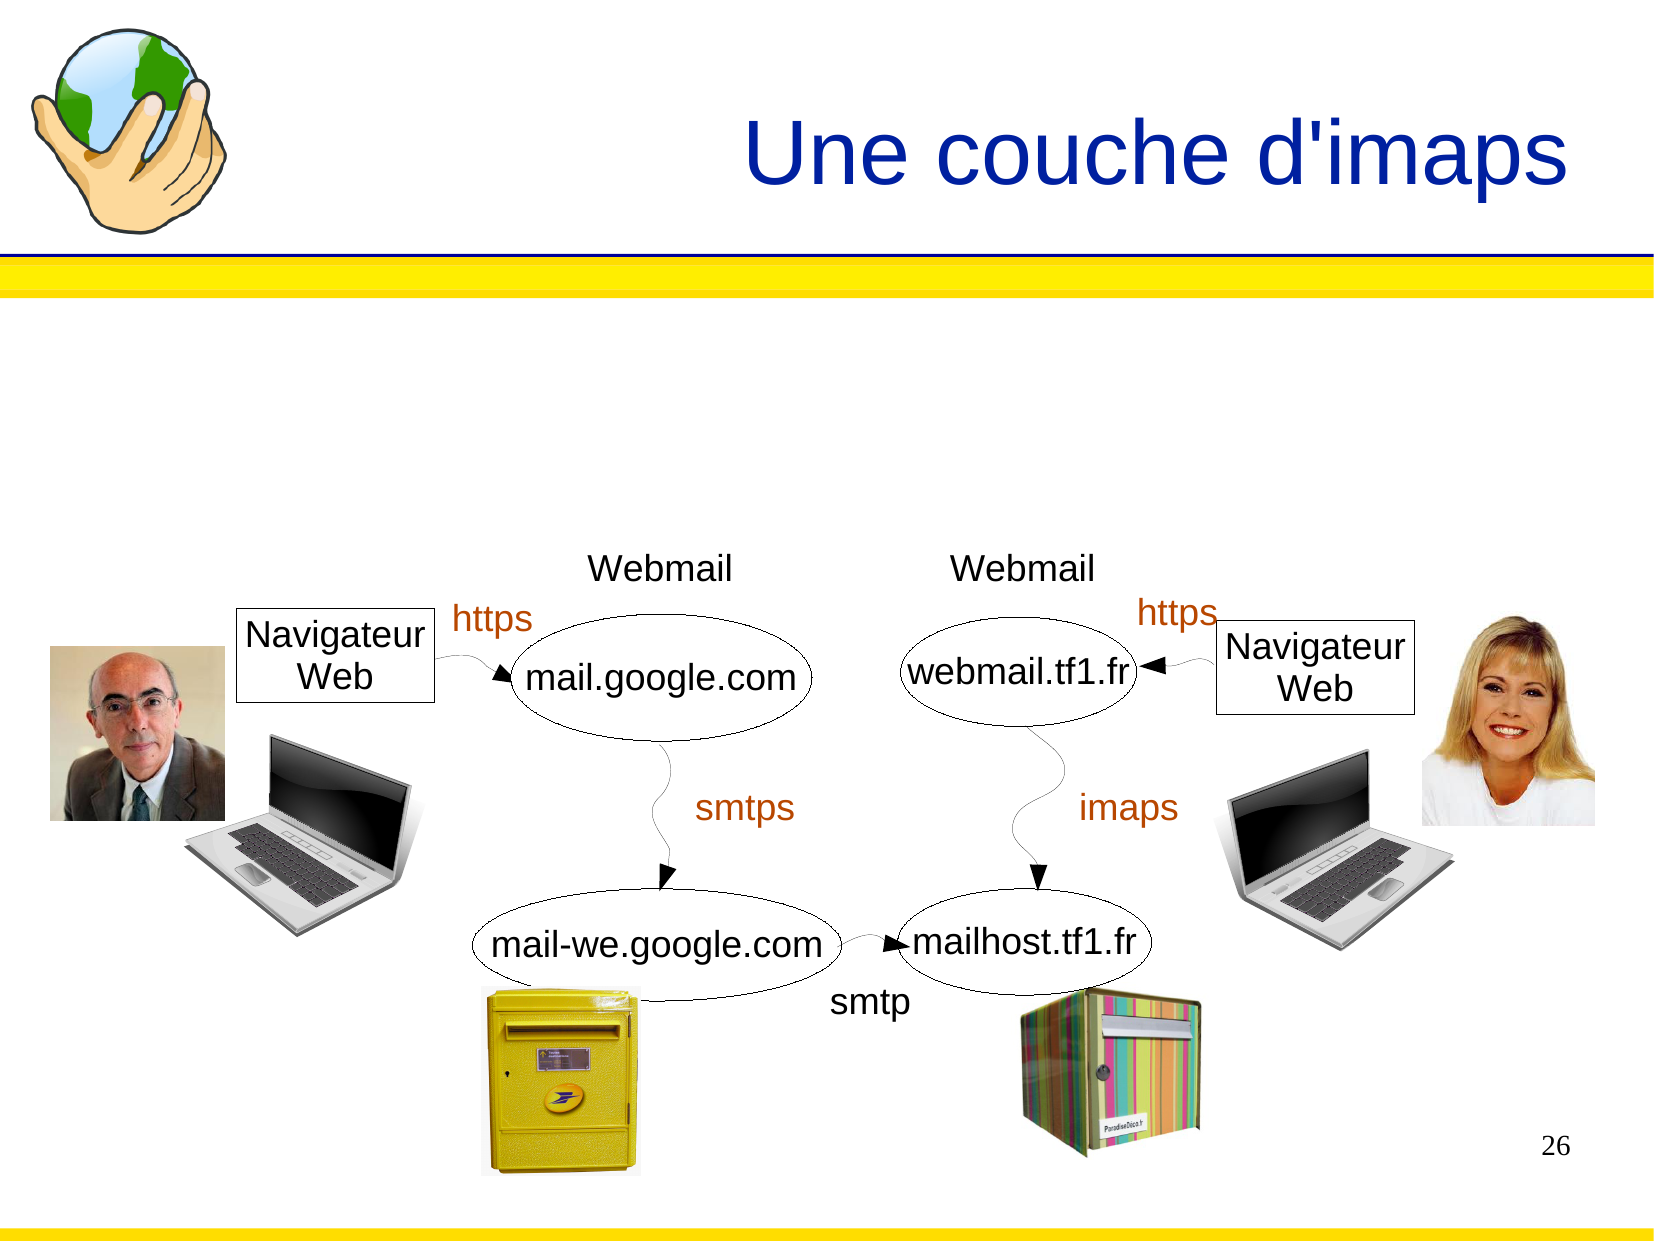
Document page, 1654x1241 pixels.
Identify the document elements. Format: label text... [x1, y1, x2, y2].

picture [969, 982, 1261, 1161]
picture [481, 986, 641, 1176]
picture [50, 646, 432, 942]
text_box imaps [1064, 779, 1194, 837]
text_box mail-we.google.com [472, 888, 842, 1002]
text_box mail.google.com [510, 614, 813, 742]
text_box smtps [680, 779, 811, 837]
title Une couche d'imaps [372, 49, 1571, 257]
picture [1207, 611, 1595, 957]
picture [11, 14, 246, 248]
text_box Webmail [935, 539, 1110, 609]
text_box Webmail [572, 539, 747, 609]
text_box https [1122, 583, 1299, 674]
text_box mailhost.tf1.fr [897, 888, 1152, 996]
text_box Navigateur Web [236, 608, 435, 703]
text_box https [437, 590, 548, 648]
text_box webmail.tf1.fr [900, 617, 1137, 727]
text_box smtp [814, 973, 926, 1031]
text_box Navigateur Web [1216, 620, 1415, 715]
